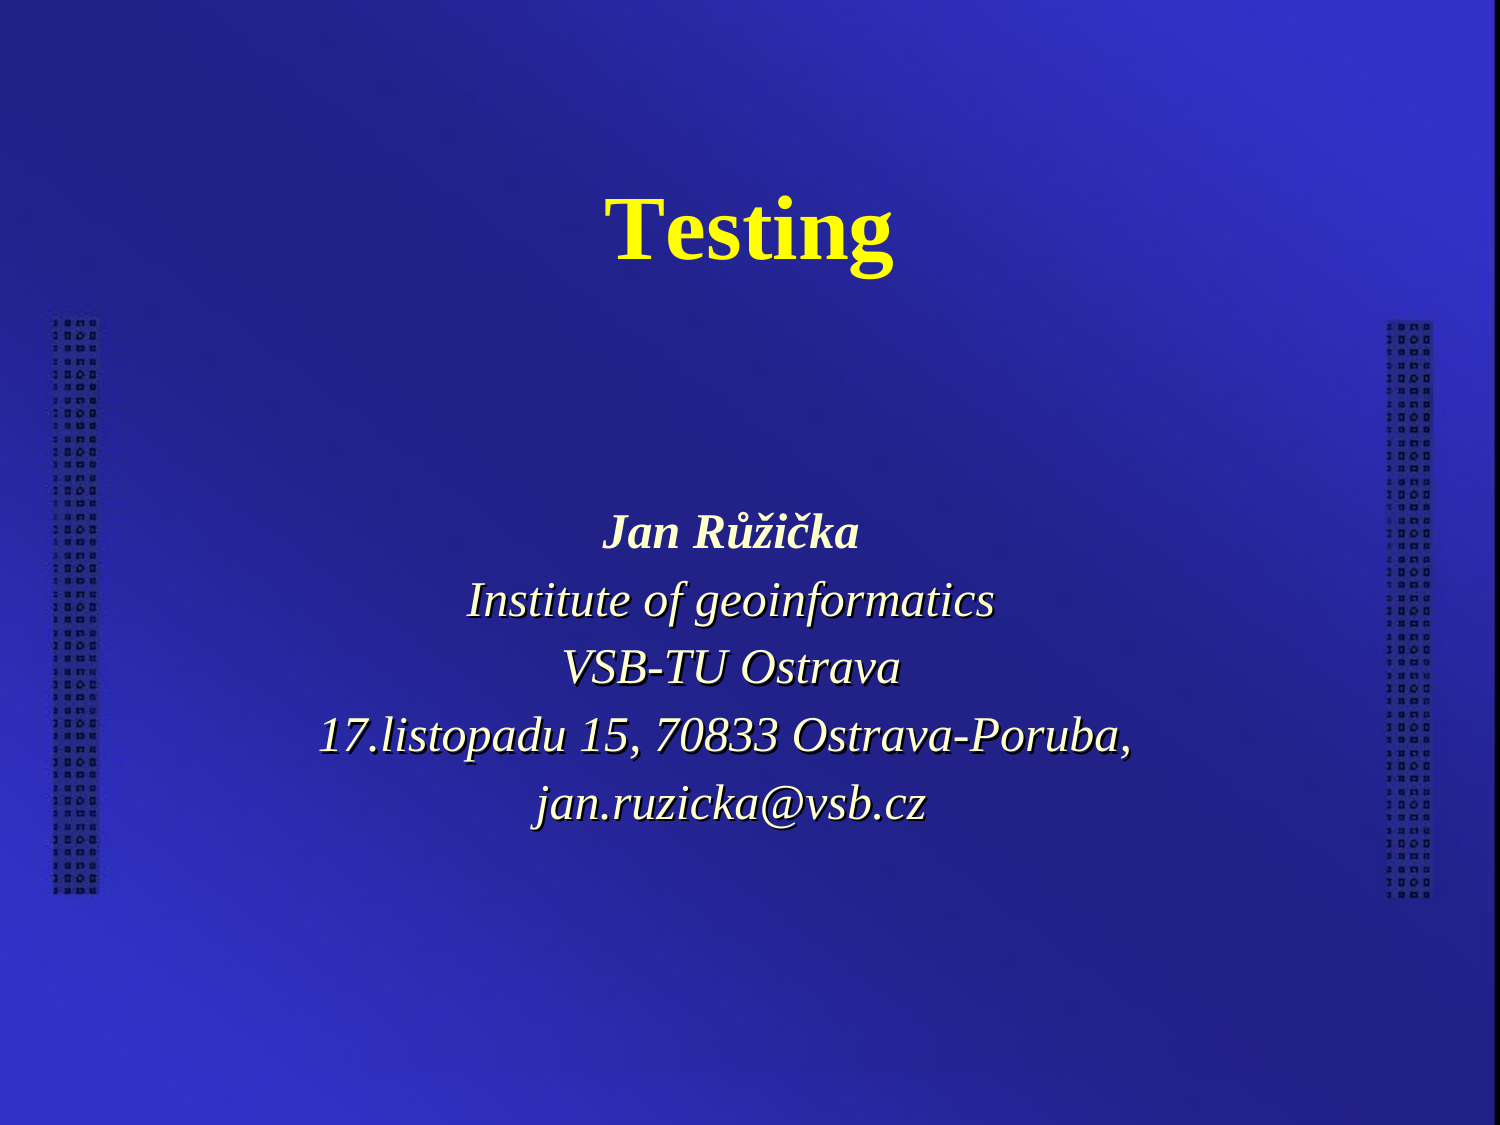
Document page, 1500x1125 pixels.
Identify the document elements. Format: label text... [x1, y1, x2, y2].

picture [0, 0, 1500, 1125]
subtitle Jan Růžička Institute of geoinformatics VSB-TU Ostrava 17.listopadu 15, 70833 Ostrava-Poruba, jan.ruzicka@vsb.cz [99, 500, 1363, 938]
title Testing [112, 137, 1388, 325]
